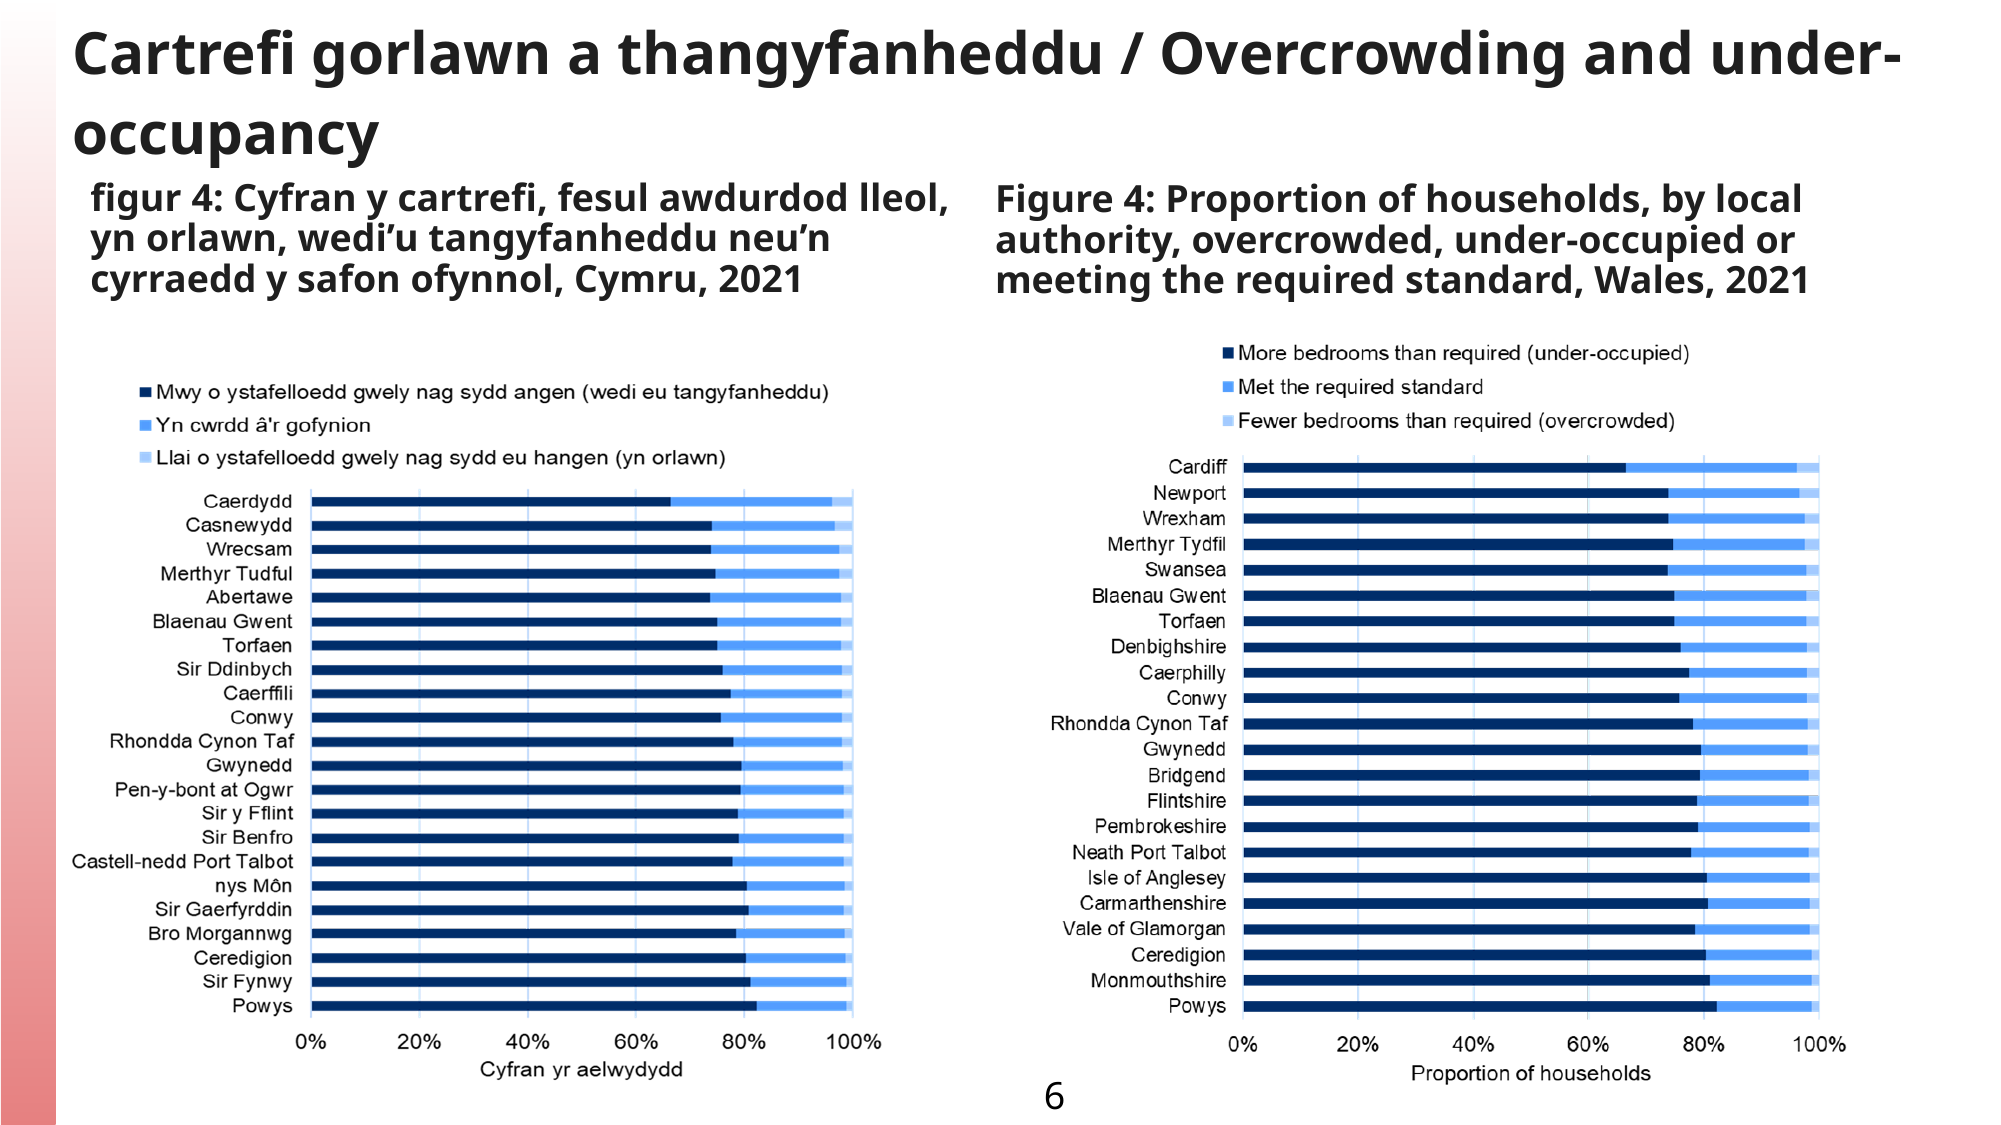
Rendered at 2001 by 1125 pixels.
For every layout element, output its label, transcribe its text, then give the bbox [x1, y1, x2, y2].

picture [1038, 325, 1866, 1107]
text_box [1, 0, 56, 1125]
text_box 6 [1028, 1064, 1125, 1125]
text_box Cartrefi gorlawn a thangyfanheddu / Overcrowding and under-occupancy [57, 0, 2000, 168]
text_box figur 4: Cyfran y cartrefi, fesul awdurdod lleol, yn orlawn, wedi’u tangyfanheddu neu’n cyrraedd y safon ofynnol, Cymru, 2021 [75, 170, 980, 354]
picture [59, 366, 903, 1125]
text_box Figure 4: Proportion of households, by local authority, overcrowded, under-occupied or meeting the required standard, Wales, 2021 [979, 172, 1974, 314]
